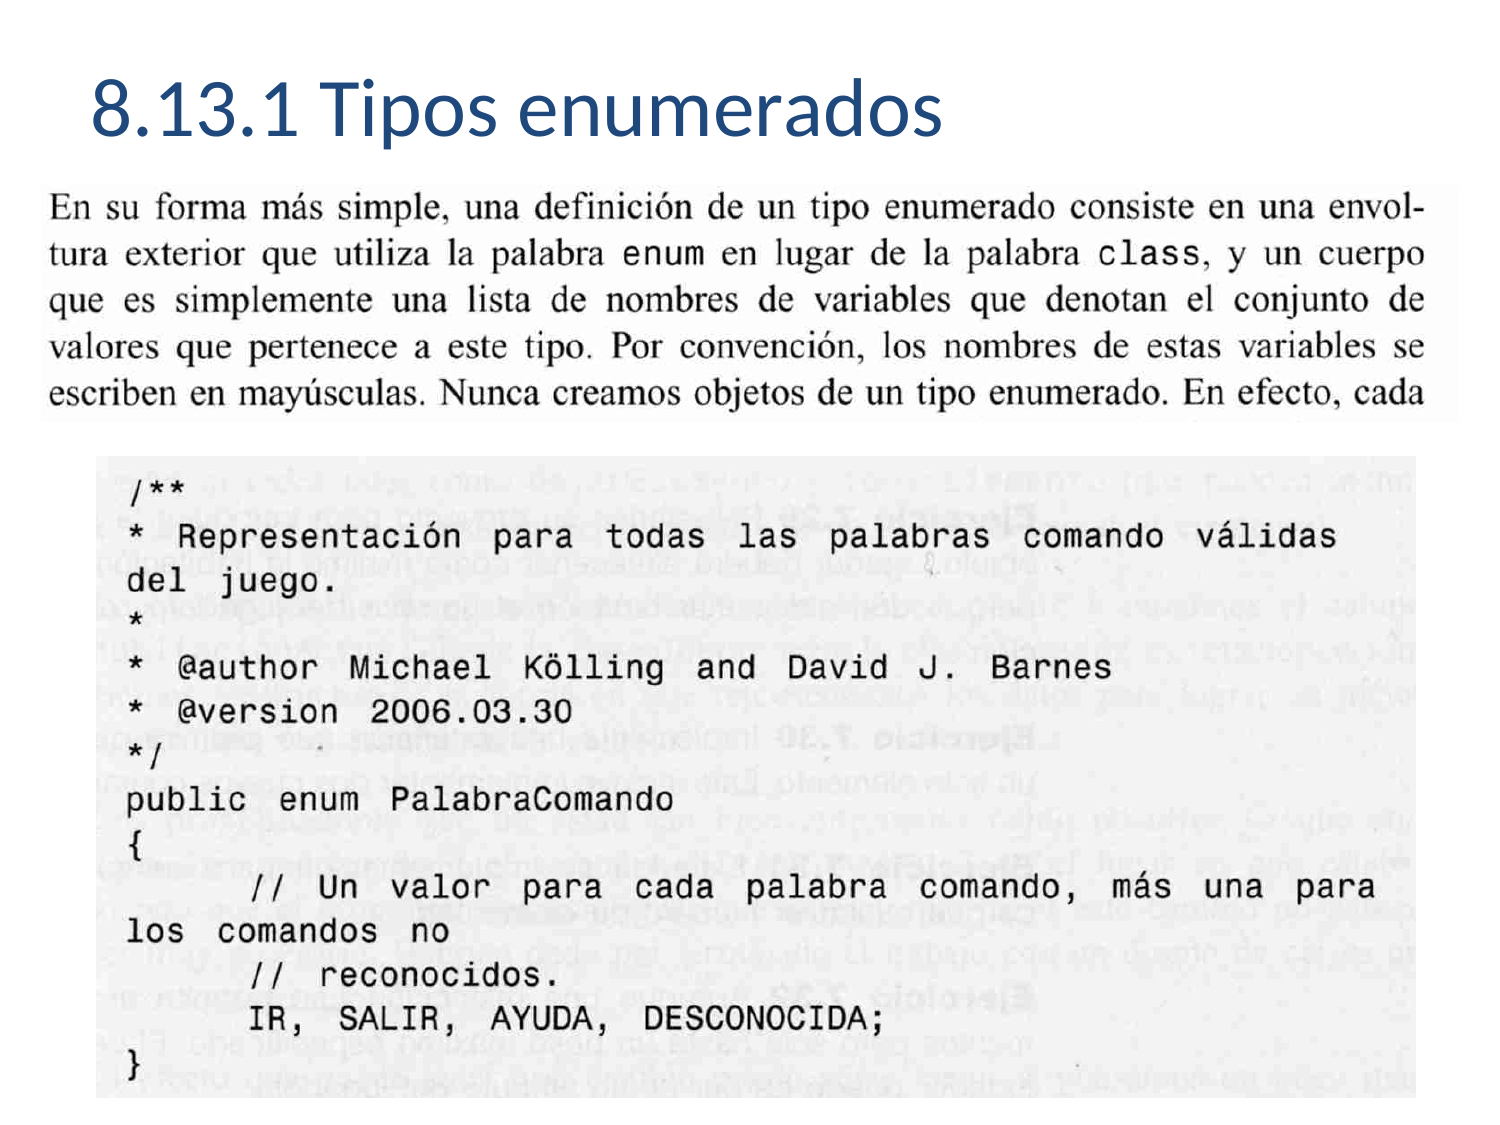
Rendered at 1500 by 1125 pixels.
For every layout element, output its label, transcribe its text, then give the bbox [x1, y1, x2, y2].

picture [96, 456, 1416, 1098]
title 8.13.1 Tipos enumerados [75, 45, 1426, 161]
picture [41, 185, 1459, 422]
